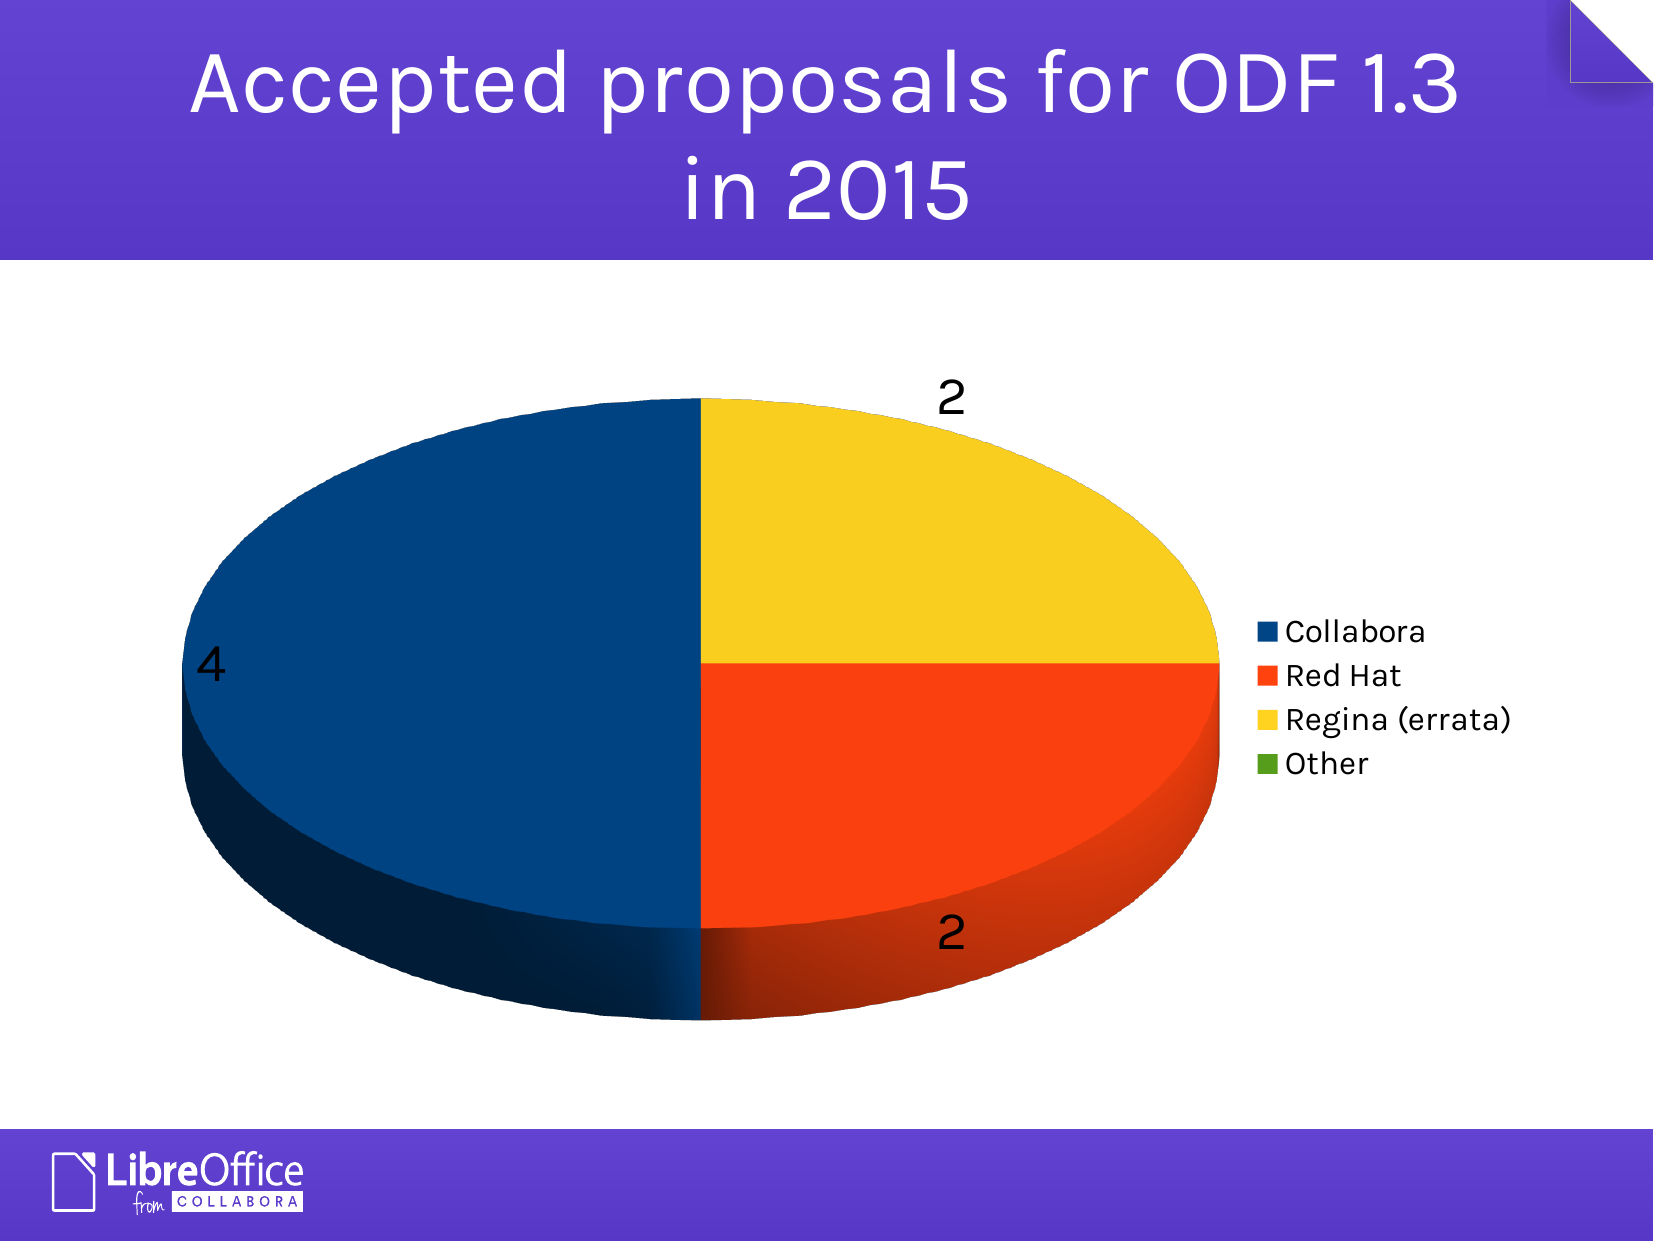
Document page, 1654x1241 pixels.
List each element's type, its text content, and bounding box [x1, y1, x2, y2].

title Accepted proposals for ODF 1.3 in 2015 [165, 28, 1488, 244]
chart [155, 308, 1535, 1087]
